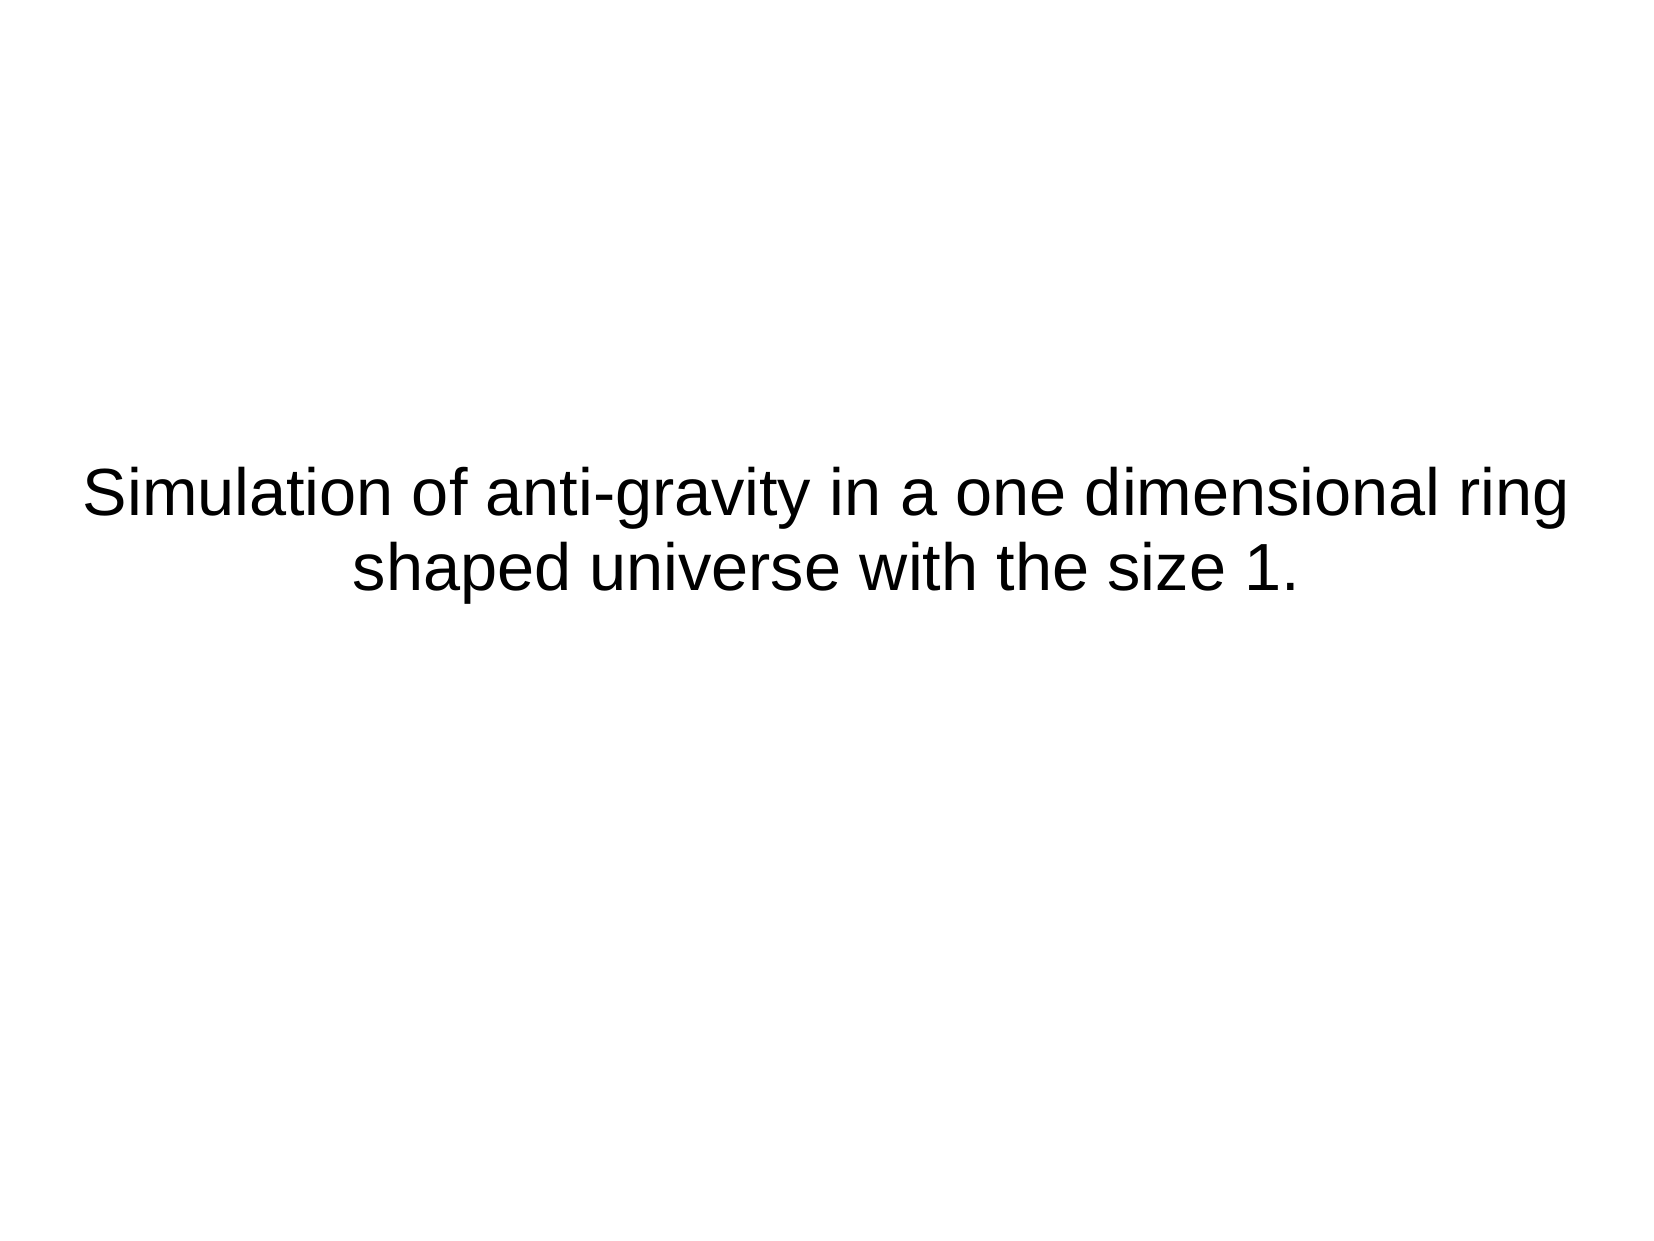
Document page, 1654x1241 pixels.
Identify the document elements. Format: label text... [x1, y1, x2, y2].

subtitle Simulation of anti-gravity in a one dimensional ring shaped universe with the size 1. [82, 49, 1571, 1010]
